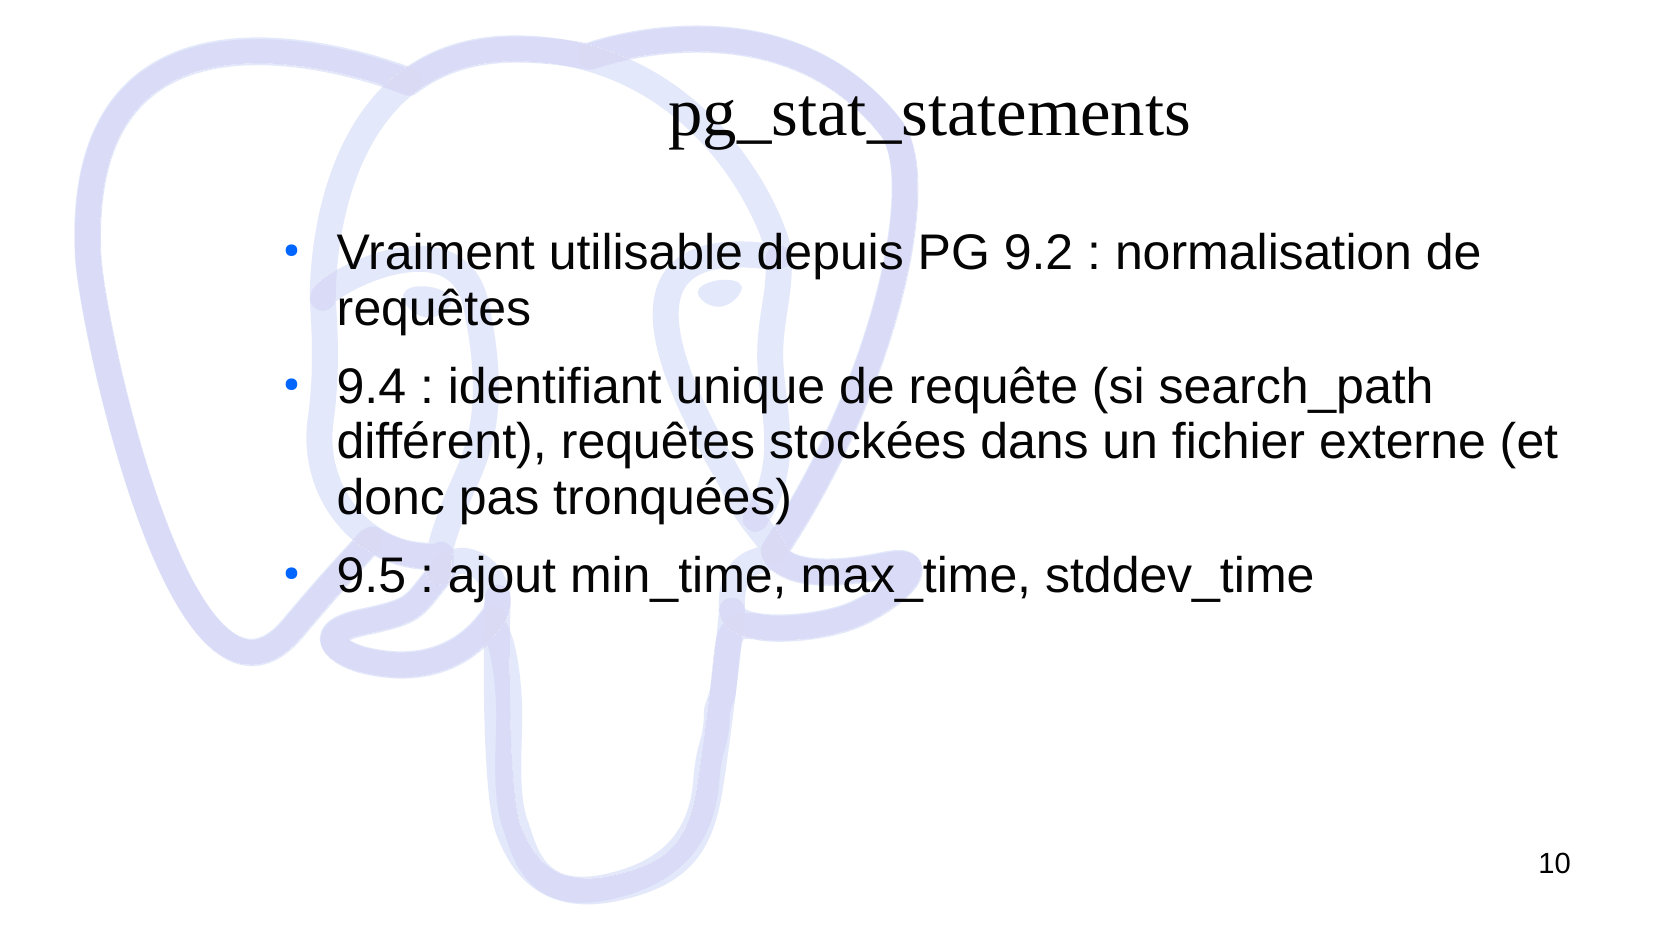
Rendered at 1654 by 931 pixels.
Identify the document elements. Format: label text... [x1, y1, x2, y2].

title pg_stat_statements [265, 35, 1595, 189]
list Vraiment utilisable depuis PG 9.2 : normalisation de requêtes 9.4 : identifiant unique de requête (si search_path différent), requêtes stockées dans un fichier externe (et donc pas tronquées) 9.5 : ajout min_time, max_time, stddev_time [265, 224, 1595, 764]
